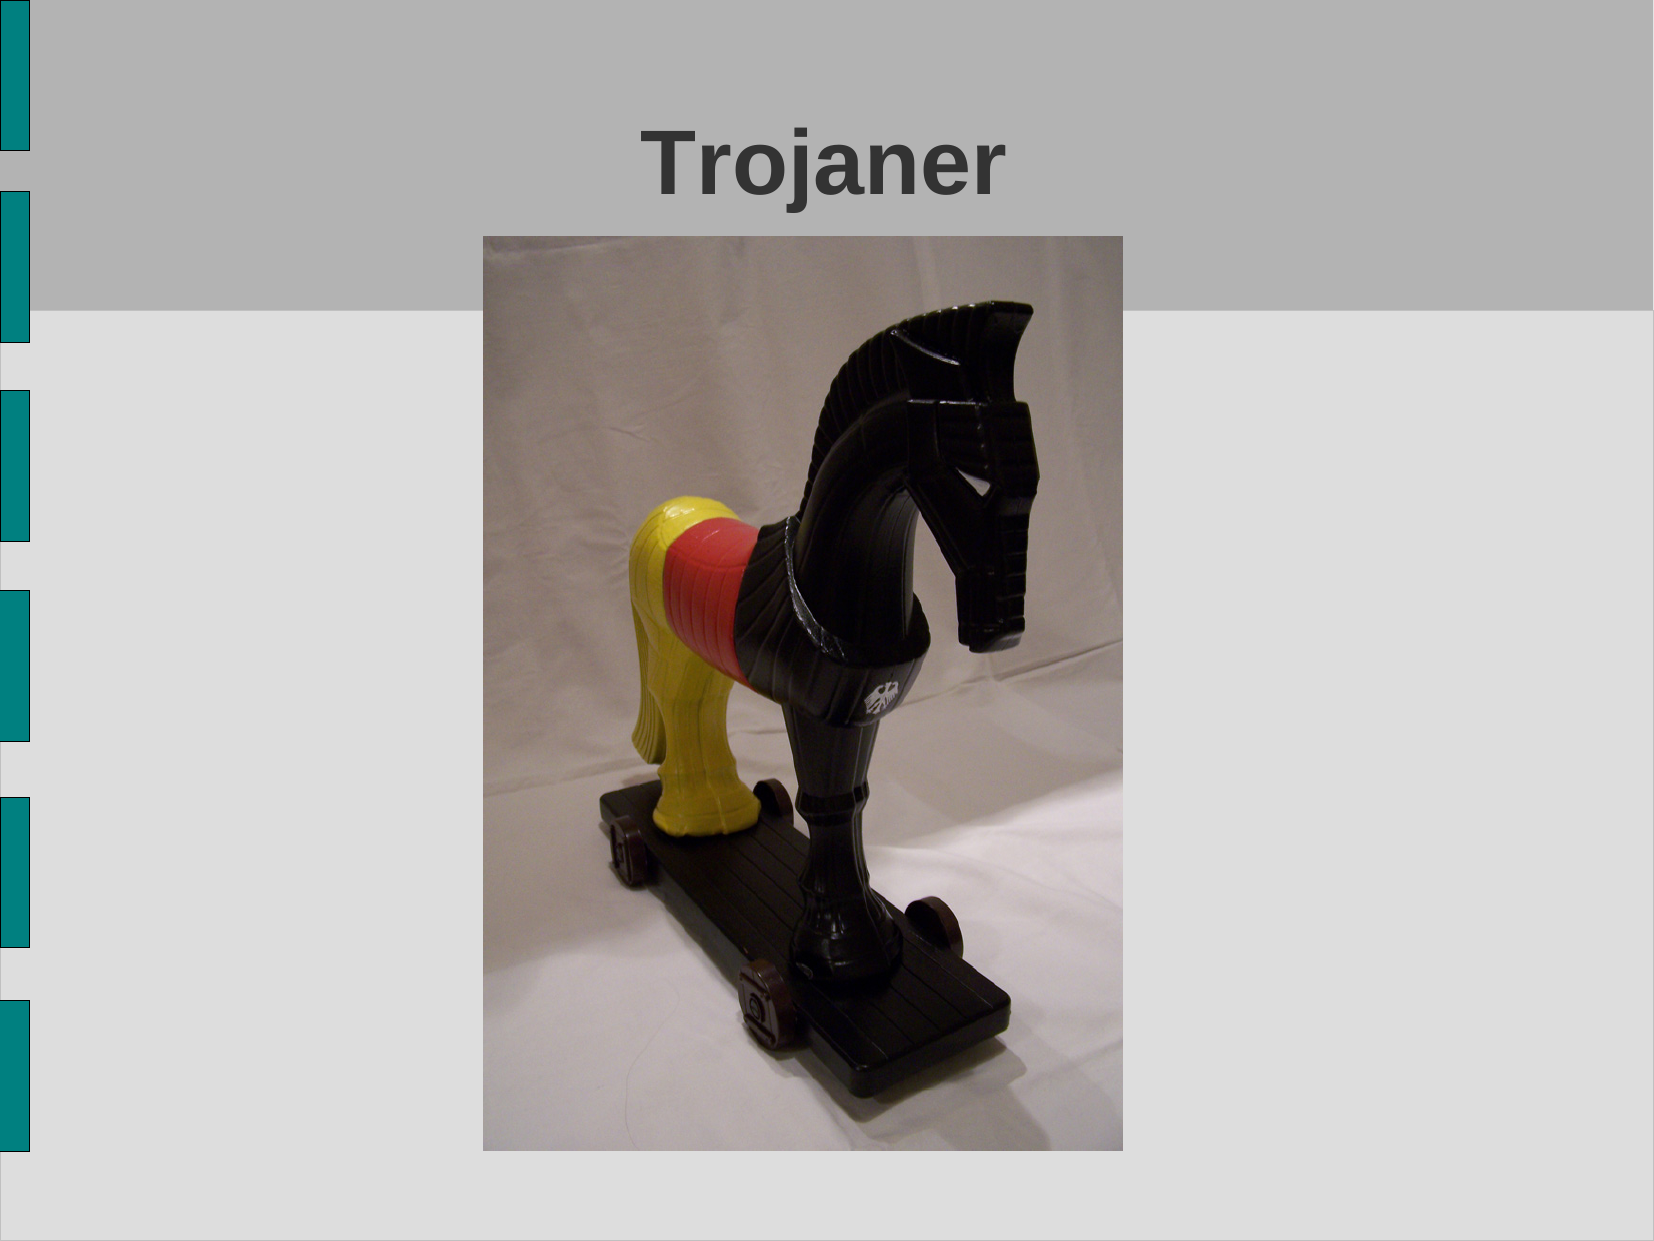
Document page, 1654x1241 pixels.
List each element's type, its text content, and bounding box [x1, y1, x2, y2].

title Trojaner [118, 59, 1531, 267]
picture [483, 236, 1123, 1151]
